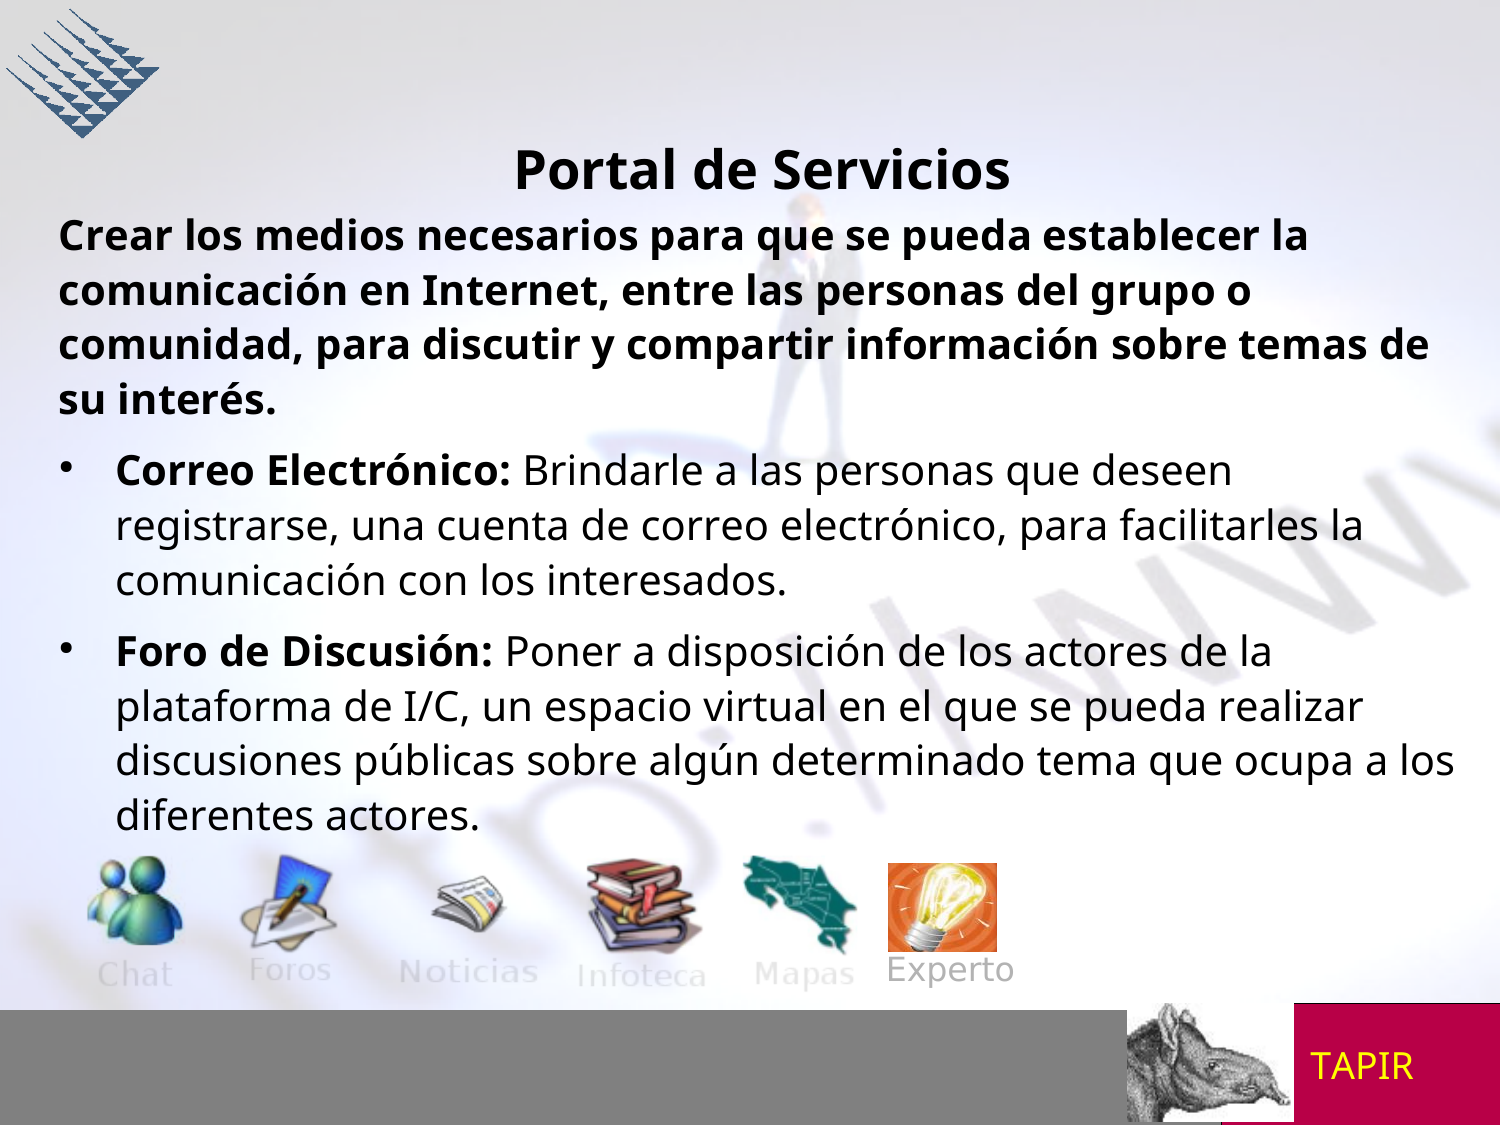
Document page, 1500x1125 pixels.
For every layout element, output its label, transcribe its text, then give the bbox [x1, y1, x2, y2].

list Crear los medios necesarios para que se pueda establecer la comunicación en Internet, entre las personas del grupo o comunidad, para discutir y compartir información sobre temas de su interés. Correo Electrónico: Brindarle a las personas que deseen registrarse, una cuenta de correo electrónico, para facilitarles la comunicación con los interesados. Foro de Discusión: Poner a disposición de los actores de la plataforma de I/C, un espacio virtual en el que se pueda realizar discusiones públicas sobre algún determinado tema que ocupa a los diferentes actores. [59, 206, 1460, 950]
picture [726, 850, 879, 1002]
text_box TAPIR [1221, 1003, 1500, 1125]
picture [0, 0, 163, 144]
picture [888, 863, 997, 952]
picture [564, 851, 719, 1000]
picture [59, 840, 361, 1003]
text_box Experto [885, 951, 1034, 991]
title Portal de Servicios [62, 45, 1463, 293]
picture [1127, 1003, 1294, 1123]
picture [382, 851, 553, 1004]
